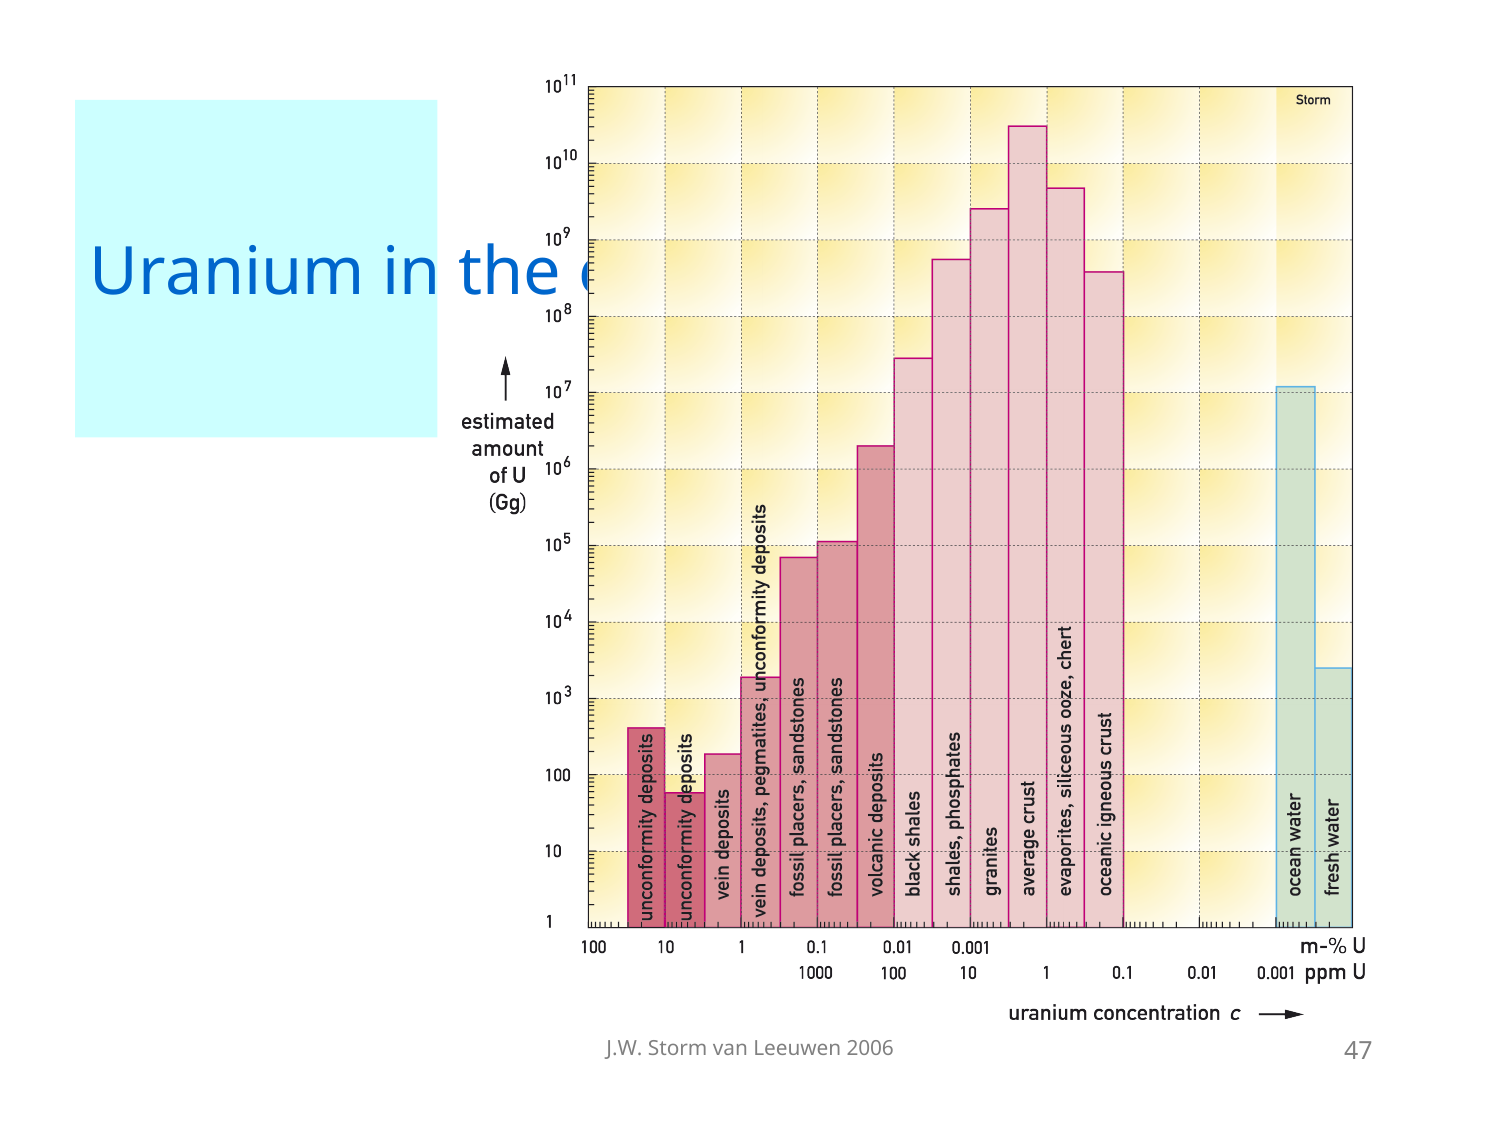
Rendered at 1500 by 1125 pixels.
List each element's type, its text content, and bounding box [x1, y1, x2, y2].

text_box Uranium in the earth’s crust [75, 99, 438, 438]
picture [462, 74, 1365, 1020]
